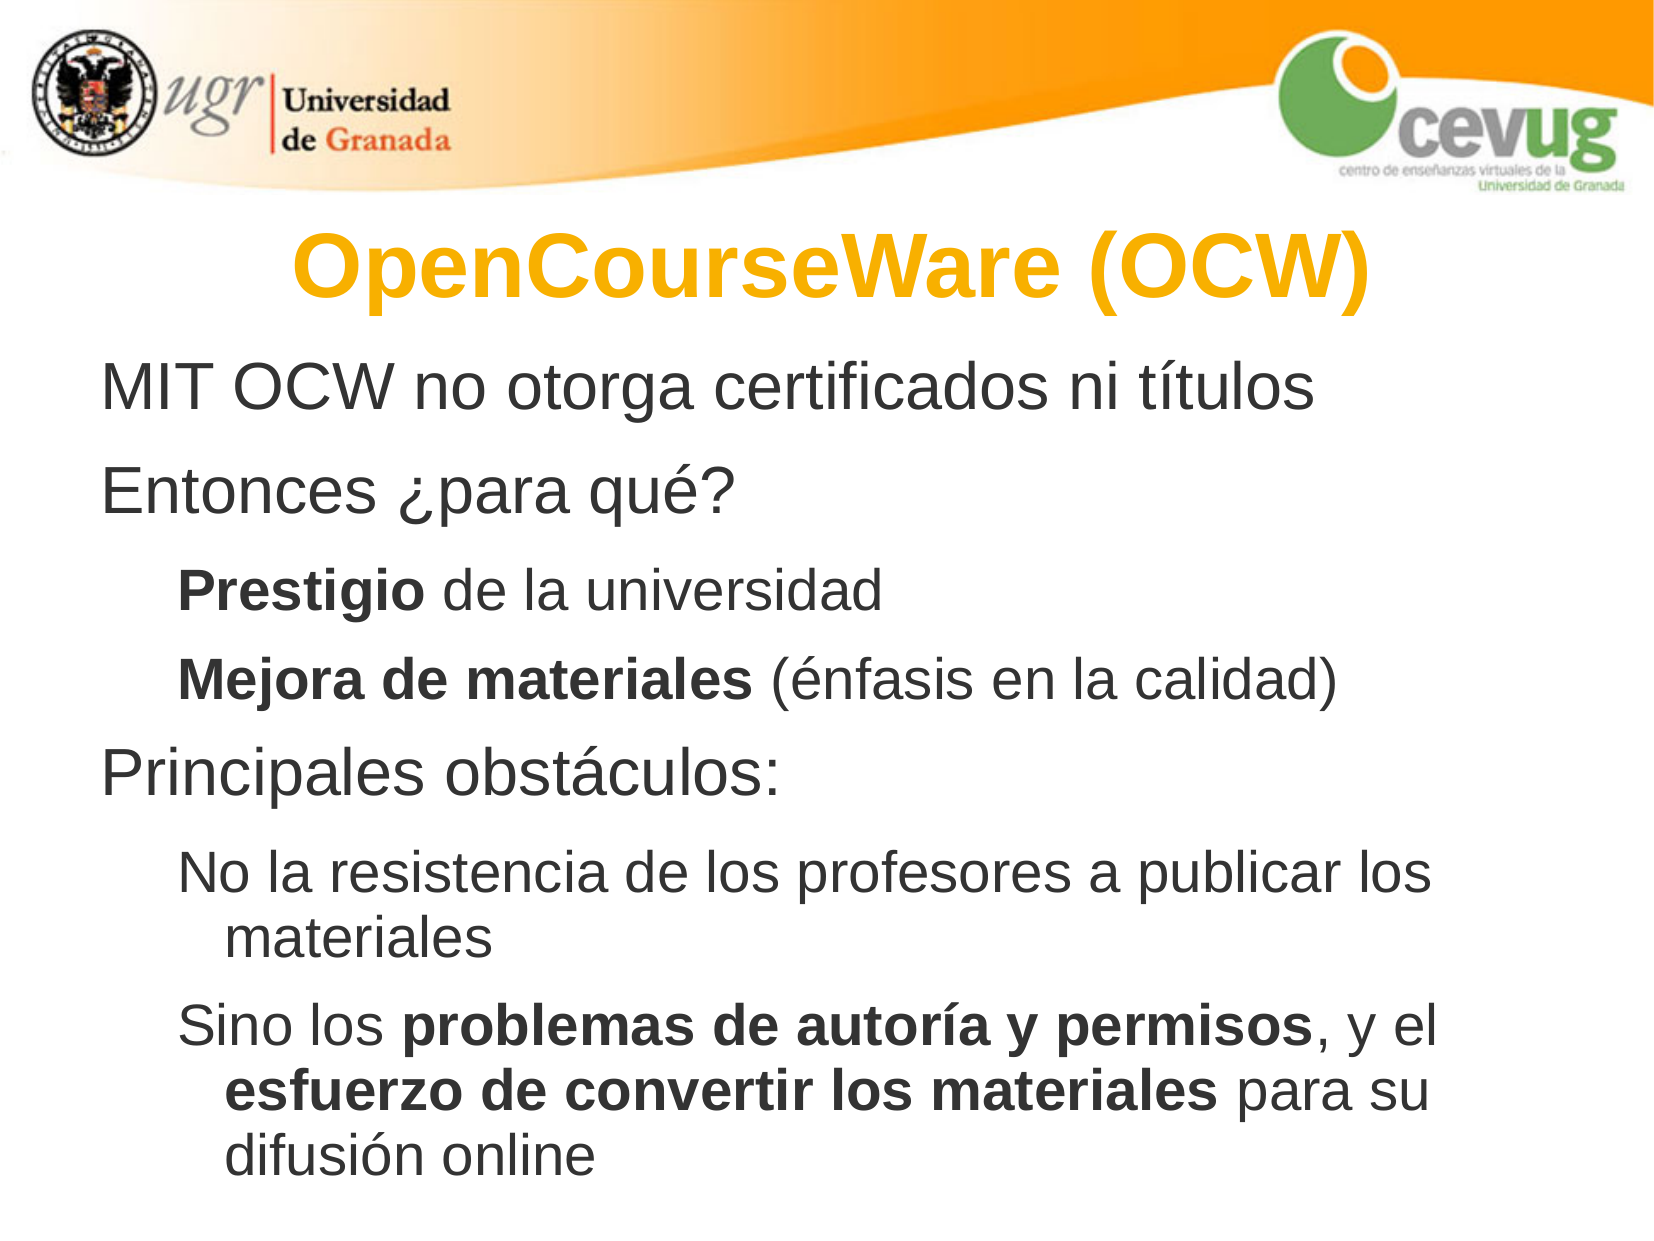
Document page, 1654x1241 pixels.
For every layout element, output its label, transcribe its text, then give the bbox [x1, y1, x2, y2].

title OpenCourseWare (OCW) [88, 177, 1577, 355]
list MIT OCW no otorga certificados ni títulos Entonces ¿para qué? Prestigio de la universidad Mejora de materiales (énfasis en la calidad) Principales obstáculos: No la resistencia de los profesores a publicar los materiales Sino los problemas de autoría y permisos, y el esfuerzo de convertir los materiales para su difusión online [82, 349, 1571, 1194]
